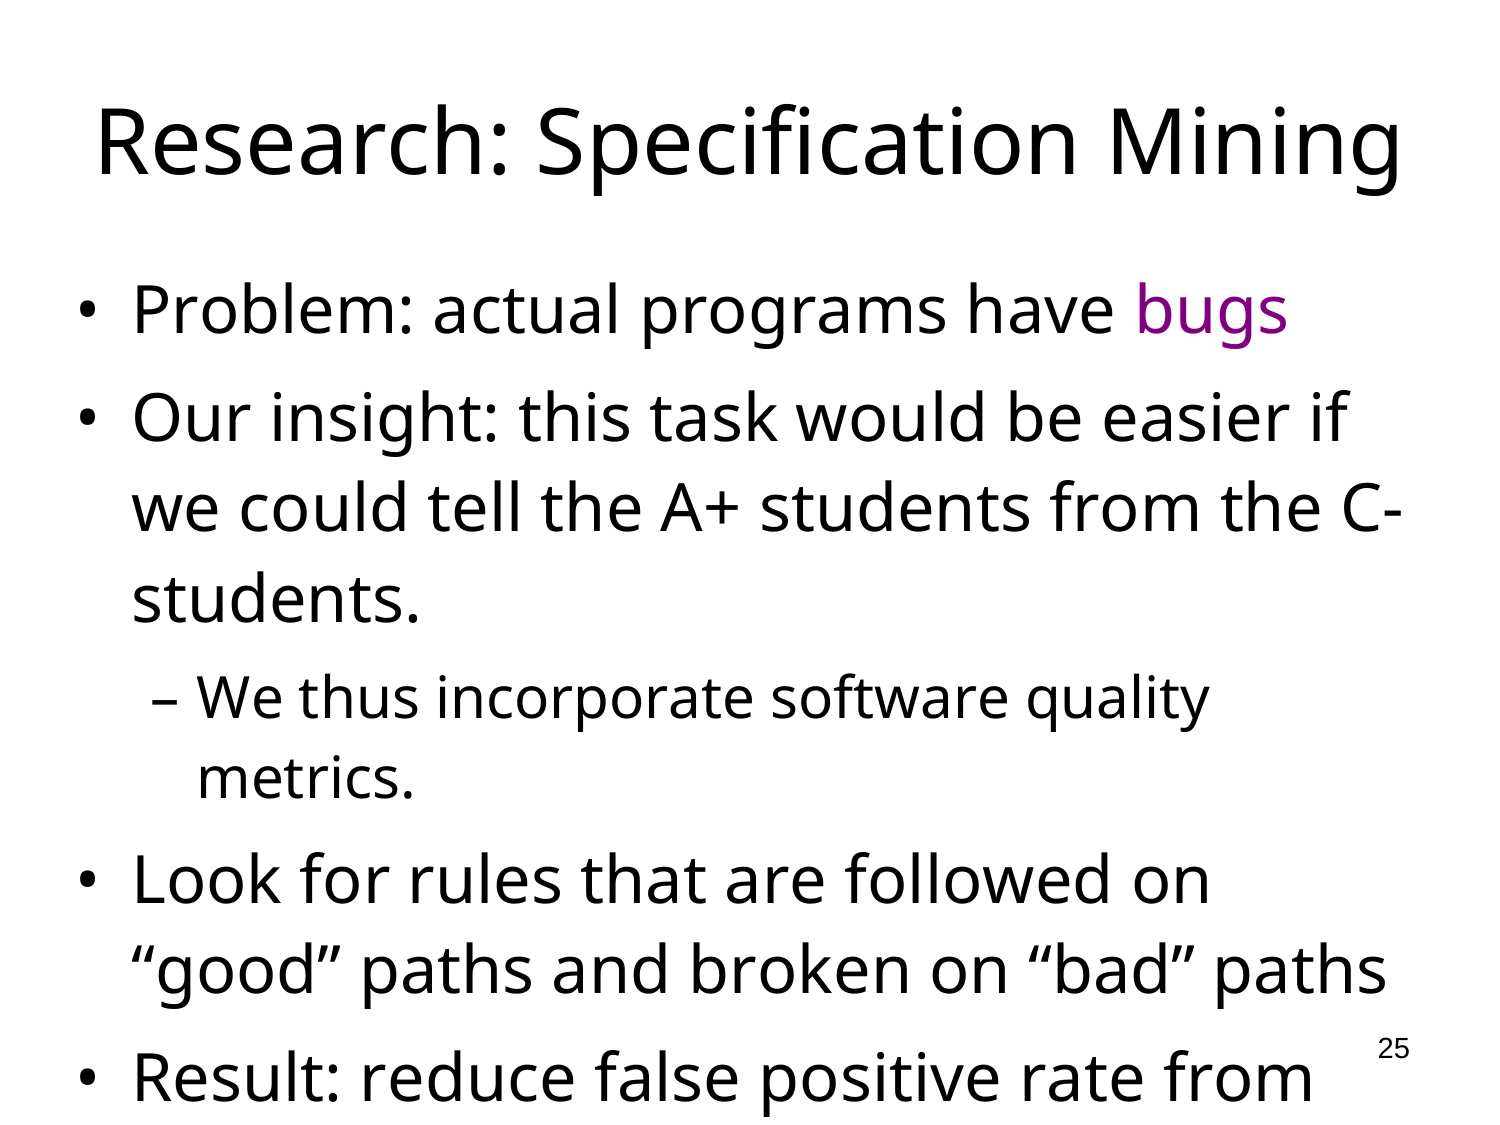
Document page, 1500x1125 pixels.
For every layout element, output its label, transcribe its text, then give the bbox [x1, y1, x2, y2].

list Problem: actual programs have bugs Our insight: this task would be easier if we could tell the A+ students from the C- students. We thus incorporate software quality metrics. Look for rules that are followed on “good” paths and broken on “bad” paths Result: reduce false positive rate from 90-99% (previous state-of-art) to 5% [75, 262, 1426, 1016]
title Research: Specification Mining [75, 28, 1426, 250]
